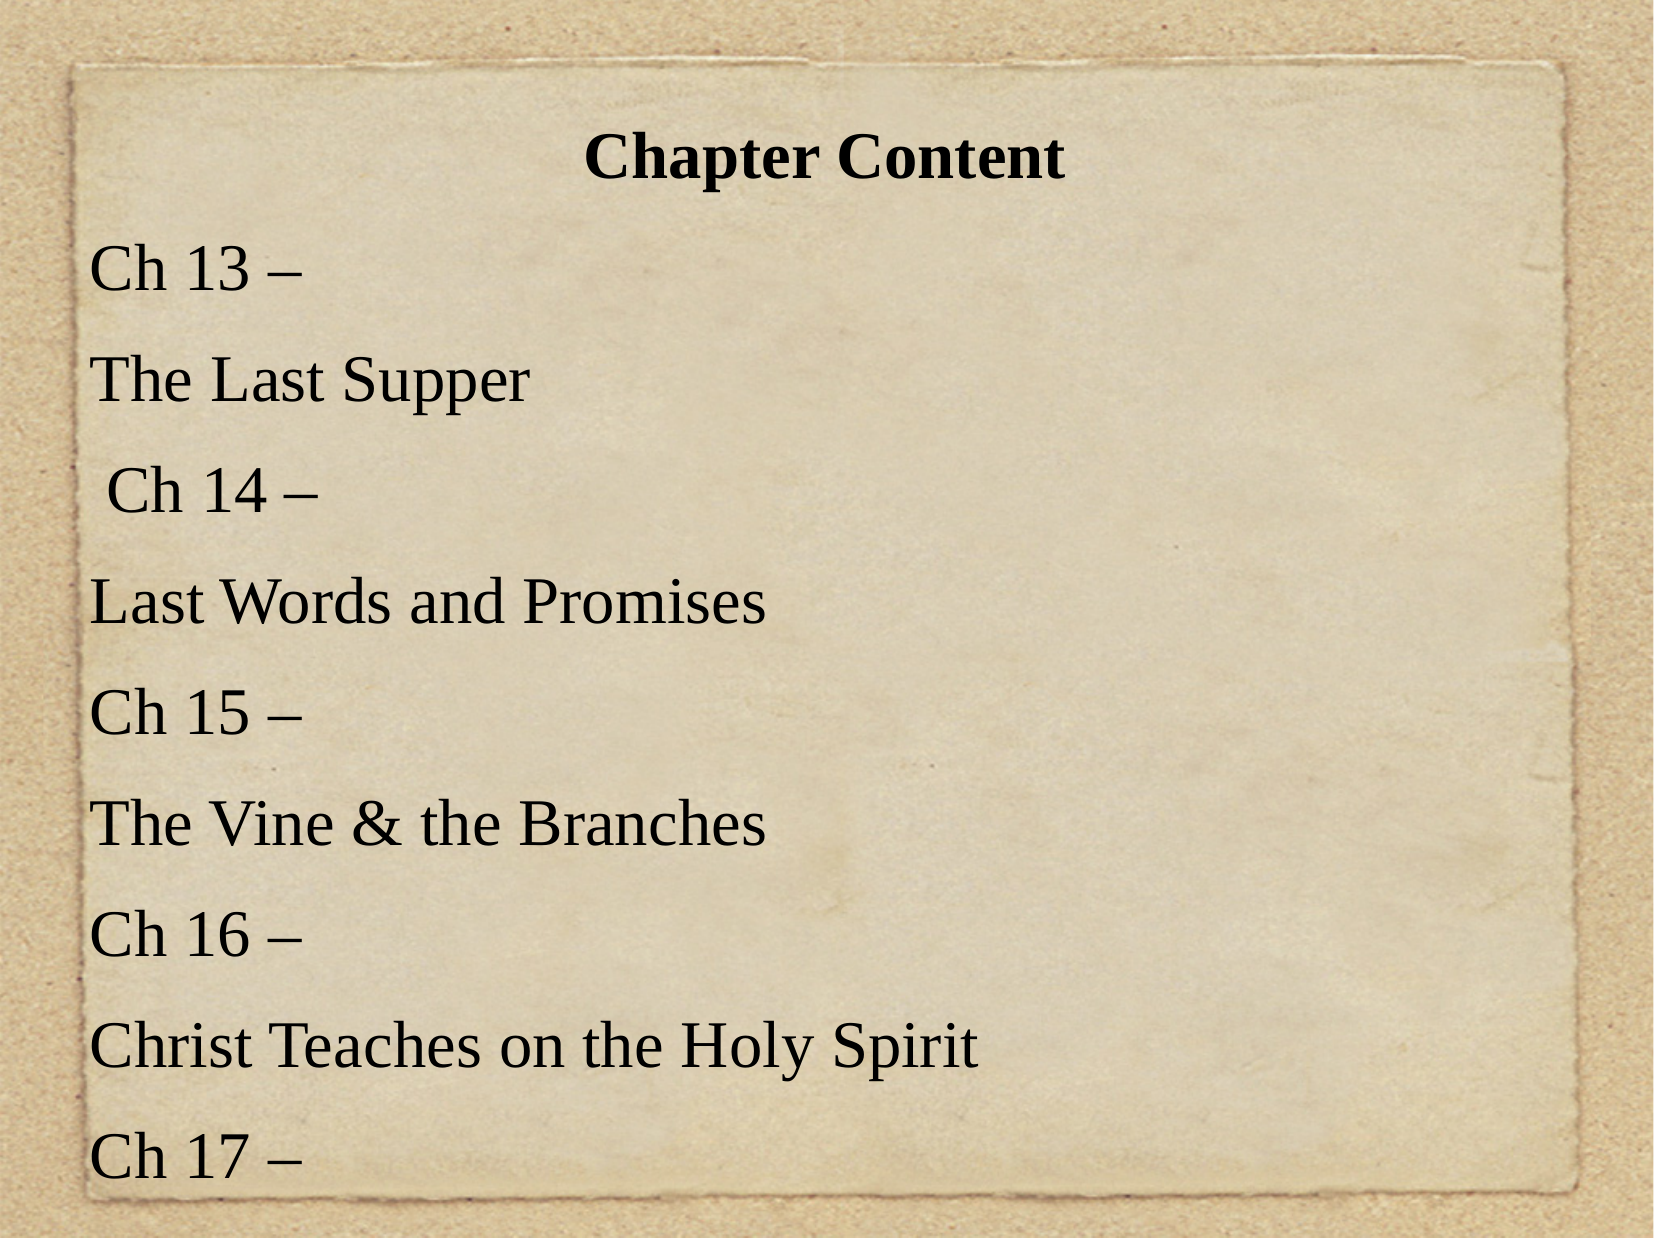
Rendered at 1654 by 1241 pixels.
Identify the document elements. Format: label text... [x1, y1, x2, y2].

picture [0, 0, 1654, 1238]
text_box Chapter Content Ch 13 – The Last Supper Ch 14 – Last Words and Promises Ch 15 – The Vine & the Branches Ch 16 – Christ Teaches on the Holy Spirit Ch 17 – [75, 75, 1576, 1241]
